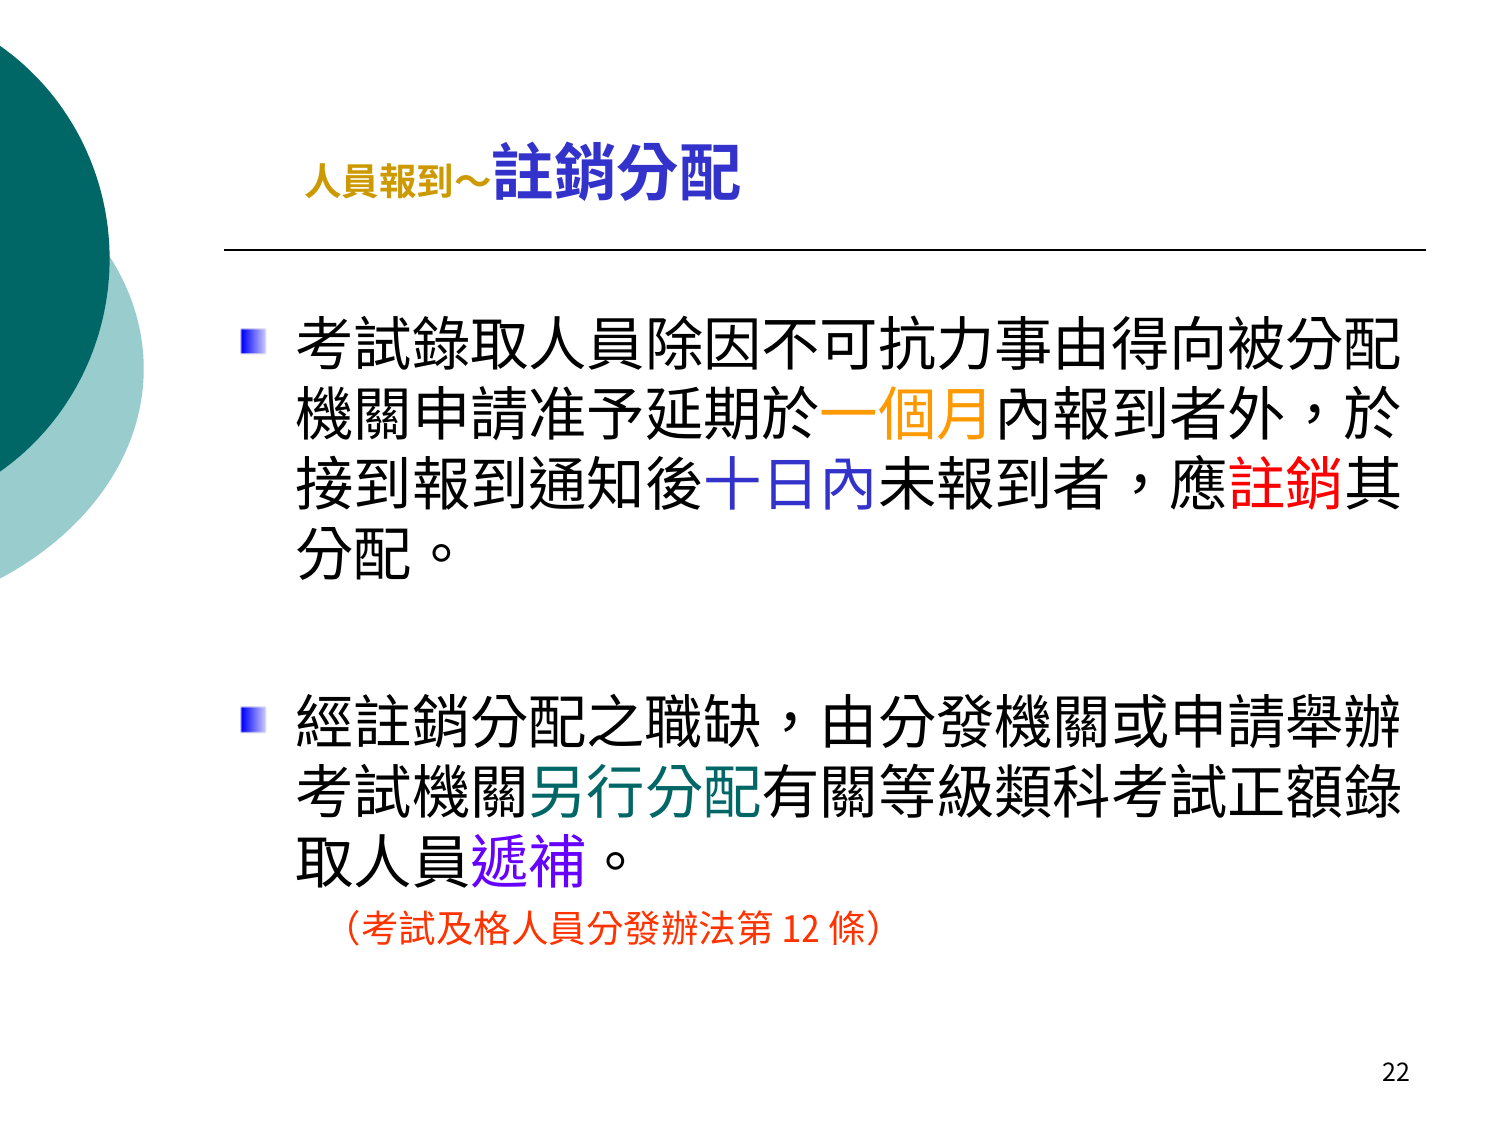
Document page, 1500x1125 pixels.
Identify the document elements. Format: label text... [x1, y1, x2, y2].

text_box 人員報到～註銷分配 [289, 125, 892, 216]
list 考試錄取人員除因不可抗力事由得向被分配機關申請准予延期於一個月內報到者外，於接到報到通知後十日內未報到者，應註銷其分配。 經註銷分配之職缺，由分發機關或申請舉辦考試機關另行分配有關等級類科考試正額錄取人員遞補。 （考試及格人員分發辦法第12條） [224, 299, 1425, 977]
